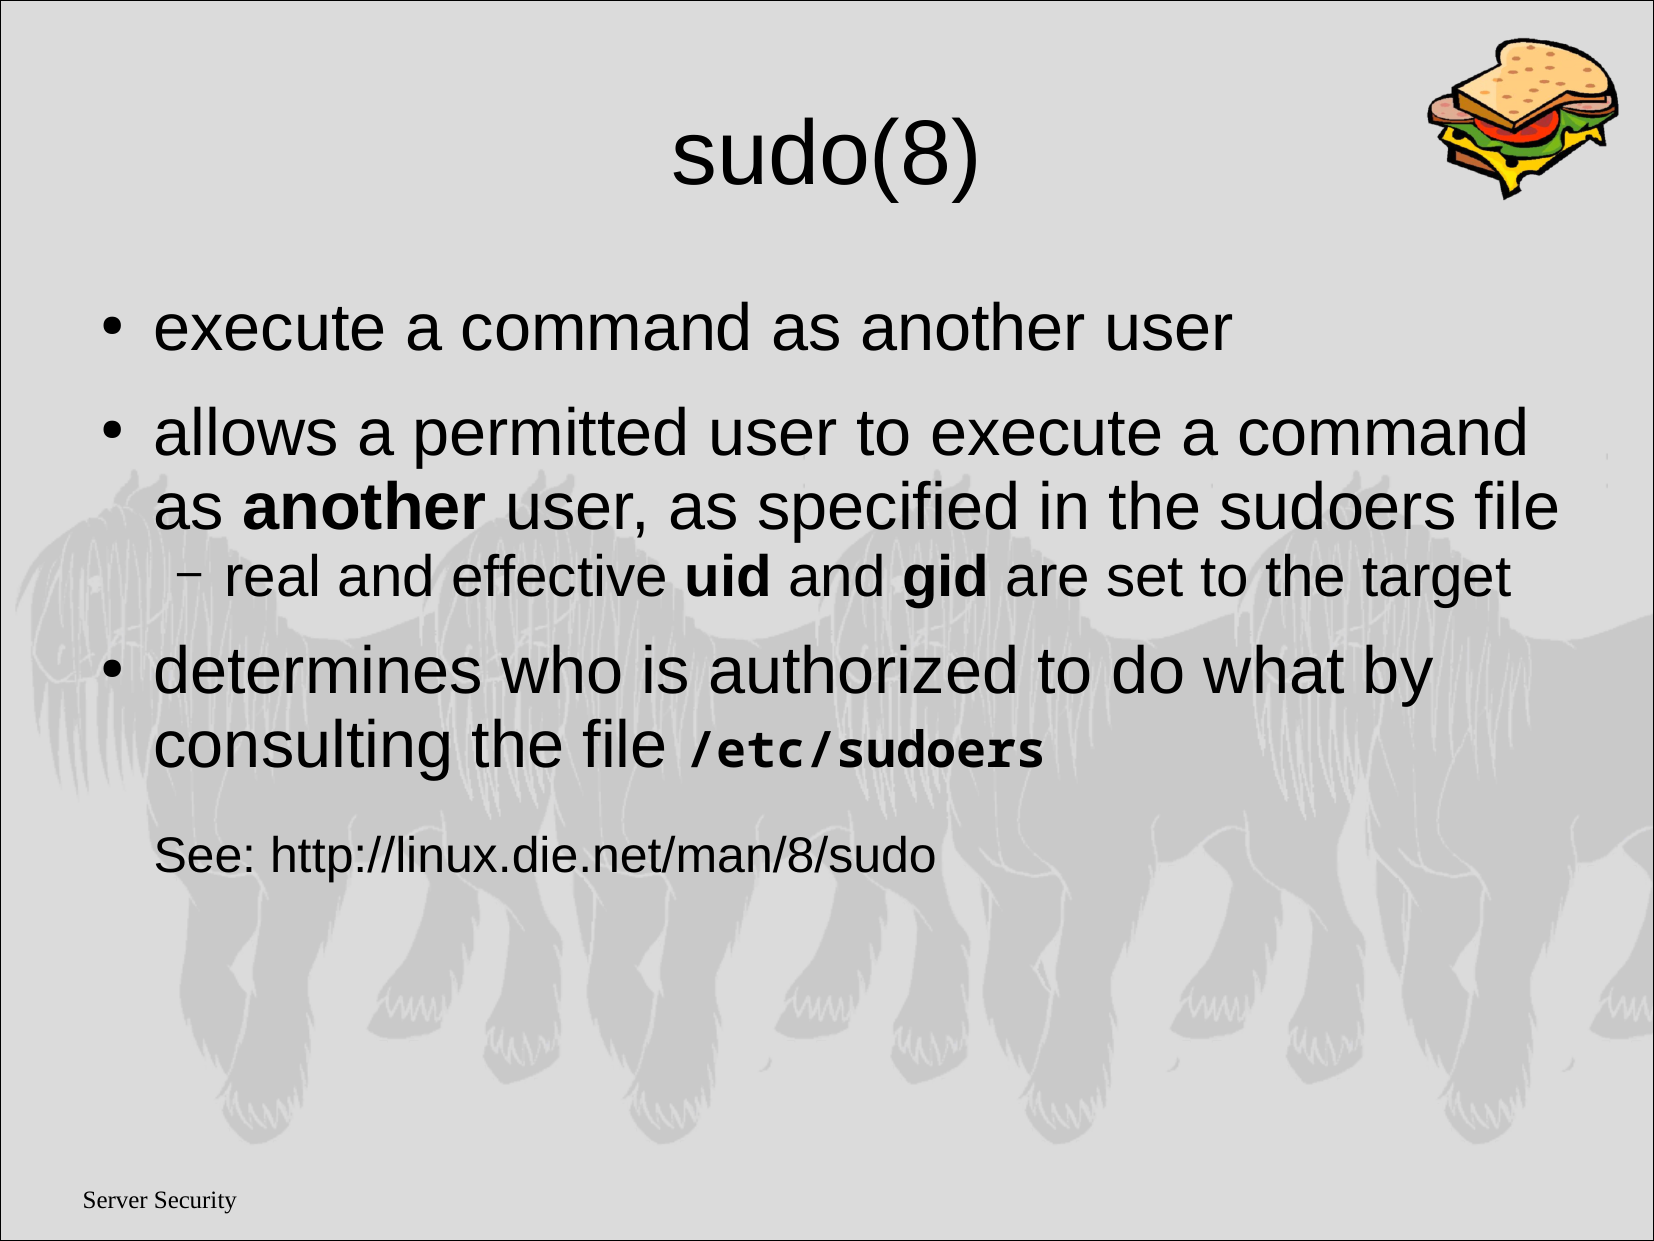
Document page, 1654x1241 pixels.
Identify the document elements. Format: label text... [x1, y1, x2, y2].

list execute a command as another user allows a permitted user to execute a command as another user, as specified in the sudoers file real and effective uid and gid are set to the target determines who is authorized to do what by consulting the file /etc/sudoers See: http://linux.die.net/man/8/sudo [82, 290, 1571, 1109]
title sudo(8) [82, 49, 1571, 257]
picture [1425, 37, 1621, 201]
